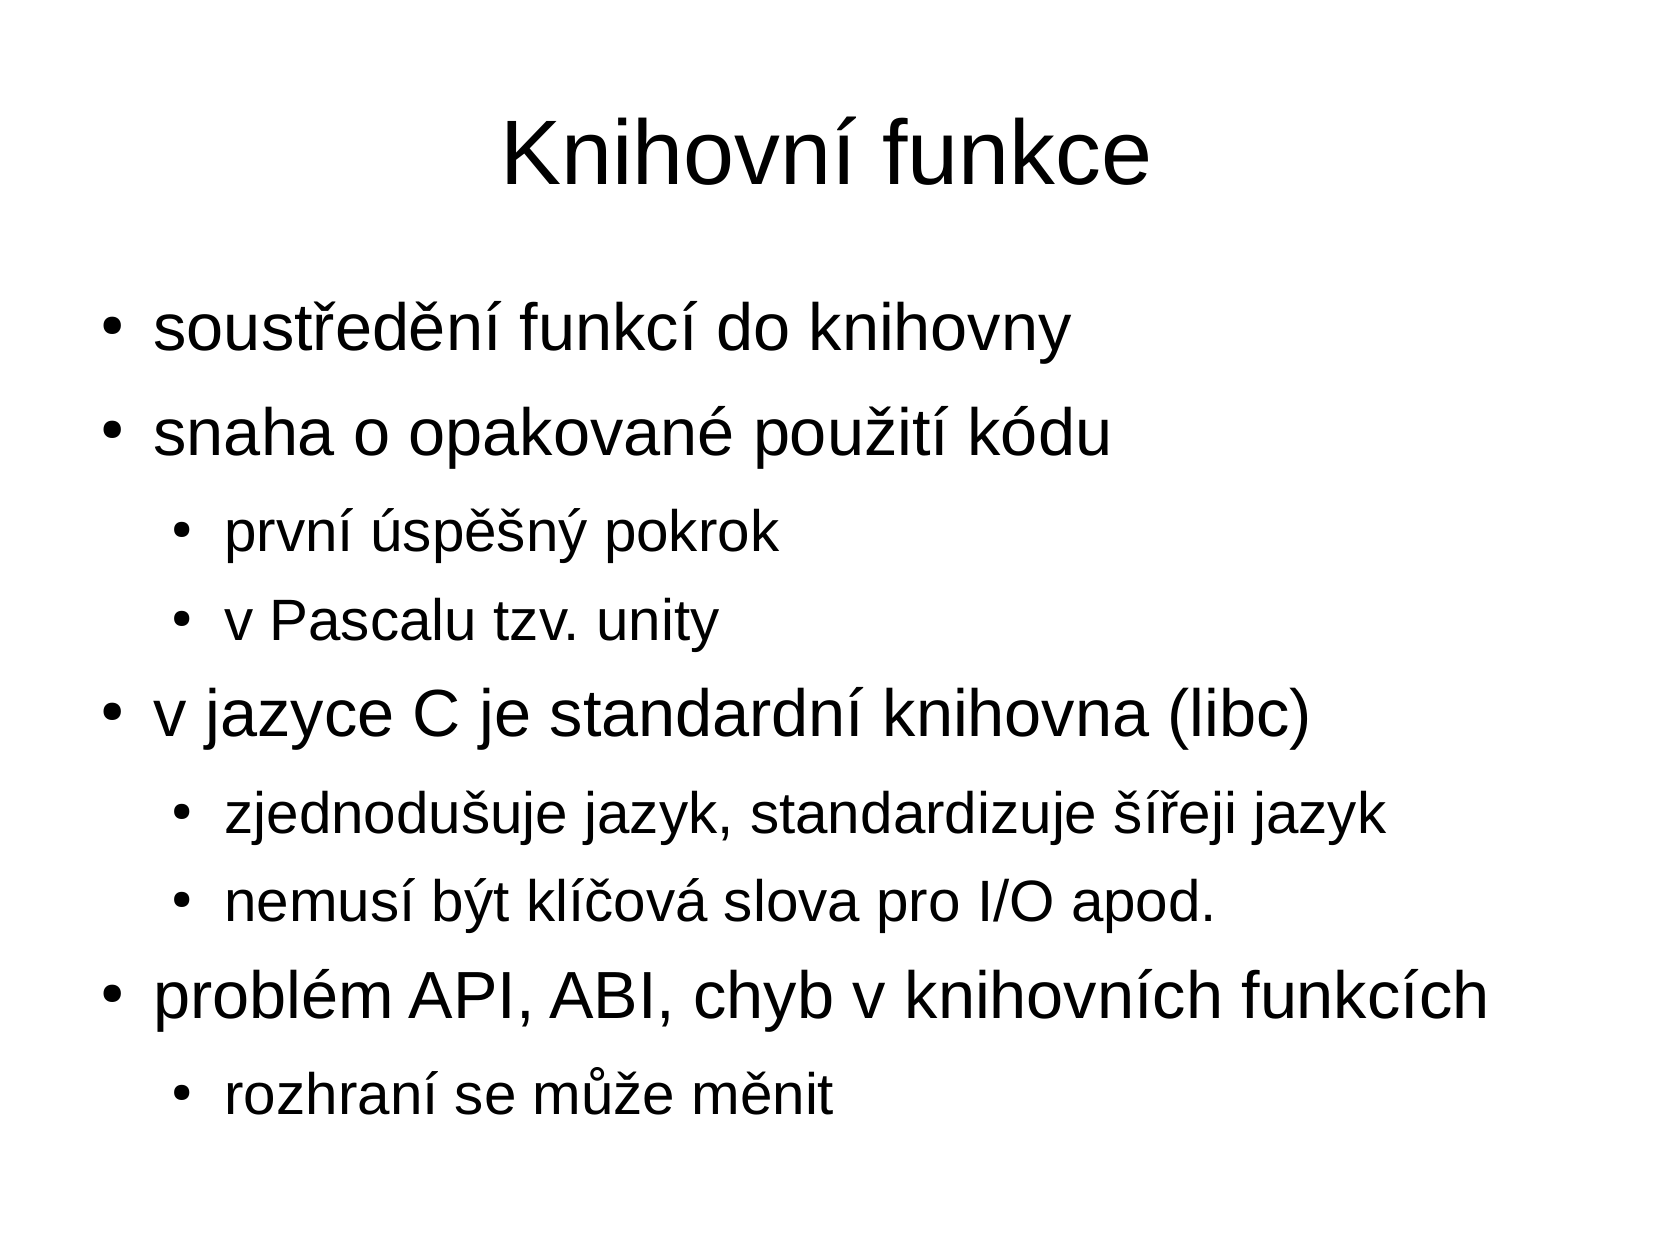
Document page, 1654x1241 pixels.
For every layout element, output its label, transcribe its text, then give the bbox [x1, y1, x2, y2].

title Knihovní funkce [82, 56, 1571, 250]
list soustředění funkcí do knihovny snaha o opakované použití kódu první úspěšný pokrok v Pascalu tzv. unity v jazyce C je standardní knihovna (libc) zjednodušuje jazyk, standardizuje šířeji jazyk nemusí být klíčová slova pro I/O apod. problém API, ABI, chyb v knihovních funkcích rozhraní se může měnit [82, 290, 1571, 1128]
